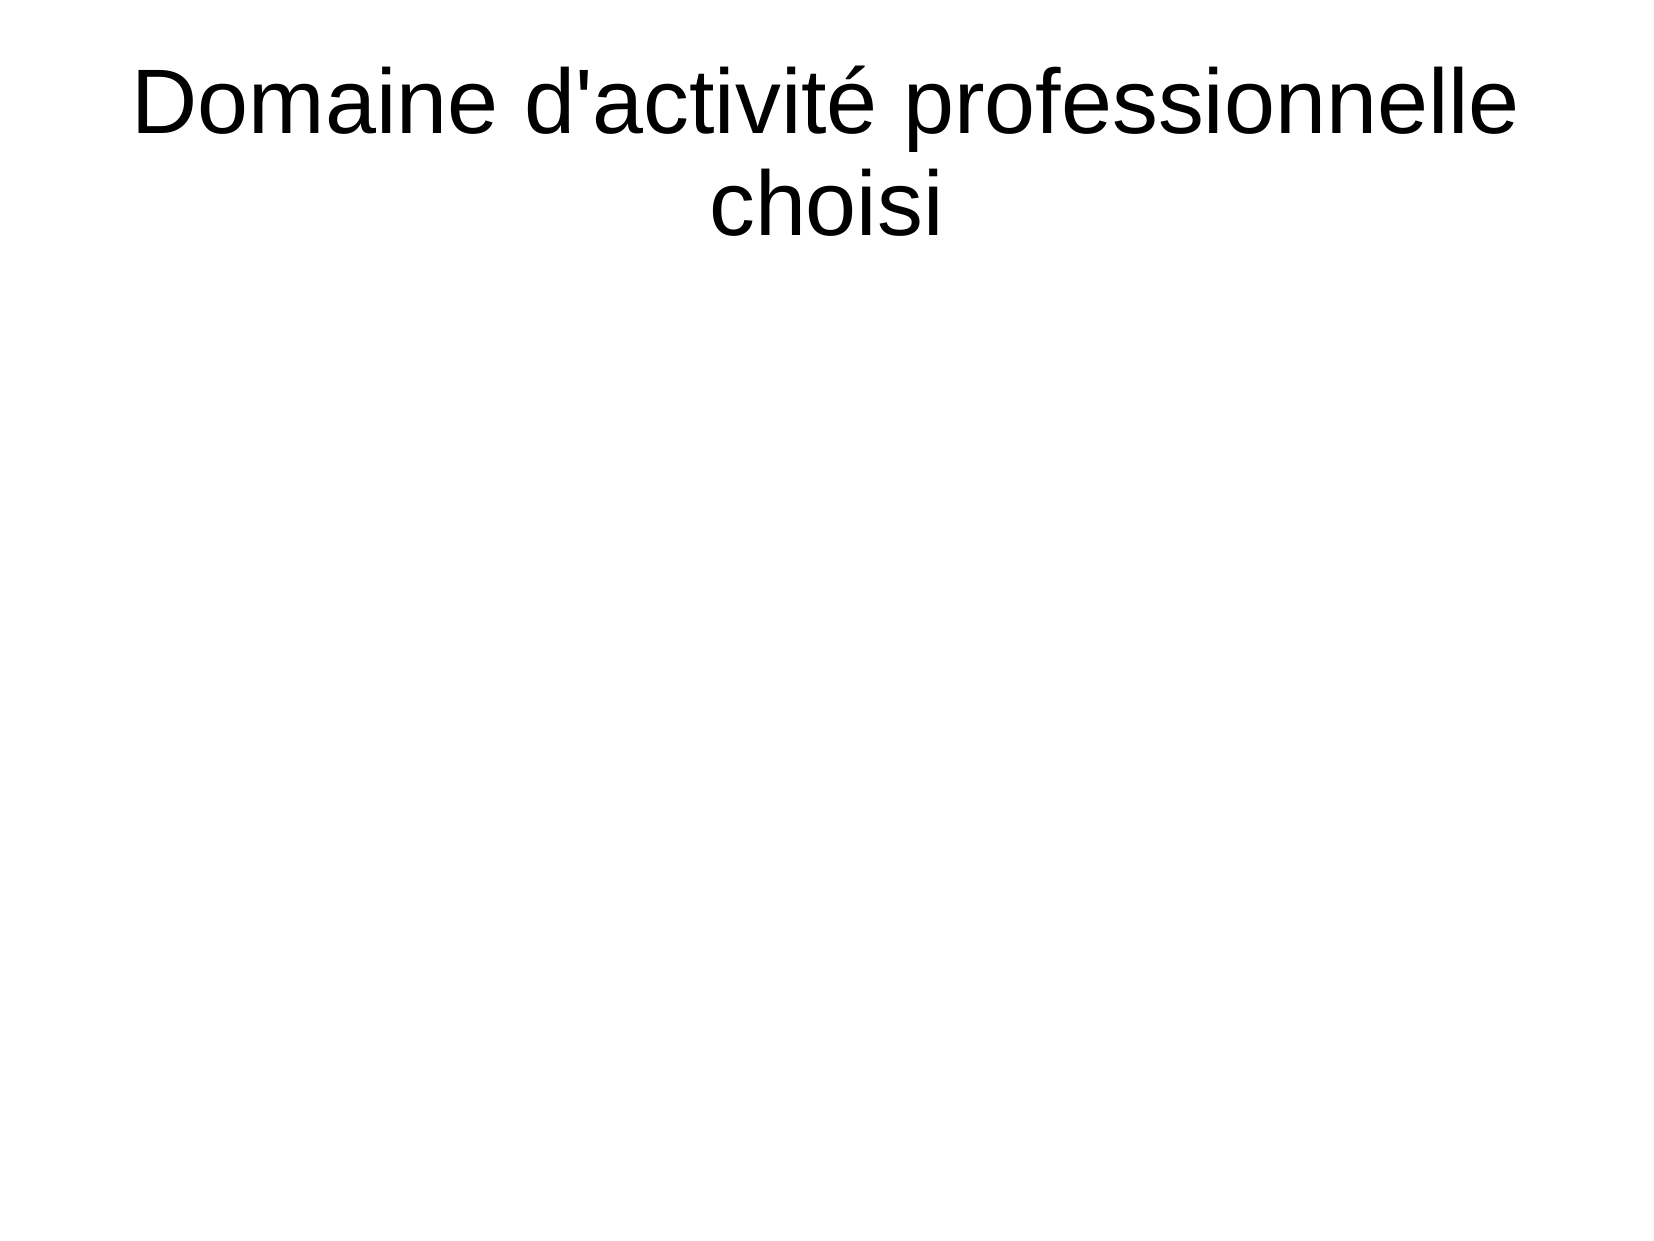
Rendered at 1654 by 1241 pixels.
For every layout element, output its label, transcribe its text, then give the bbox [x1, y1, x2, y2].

title Domaine d'activité professionnelle choisi [82, 49, 1571, 257]
